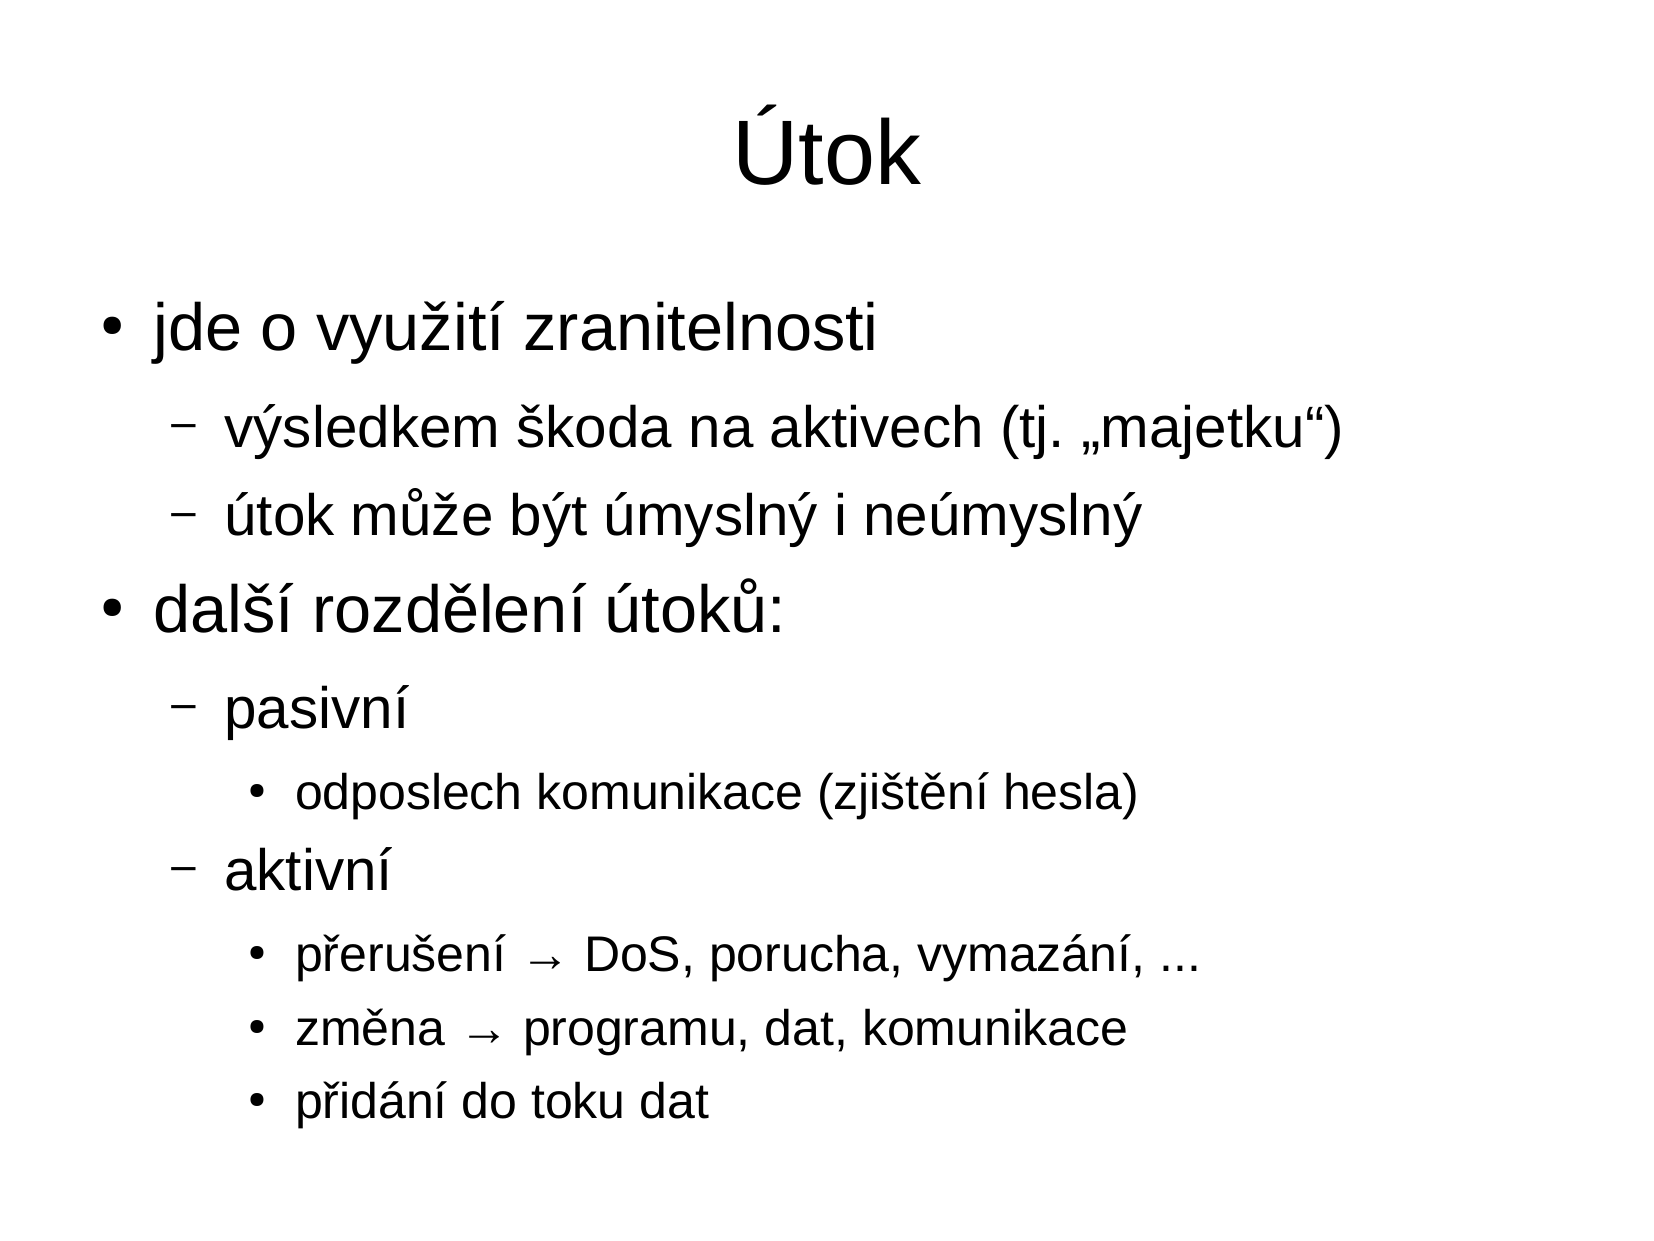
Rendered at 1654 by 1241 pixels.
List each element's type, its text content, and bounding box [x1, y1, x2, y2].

title Útok [82, 56, 1571, 250]
list jde o využití zranitelnosti výsledkem škoda na aktivech (tj. „majetku“) útok může být úmyslný i neúmyslný další rozdělení útoků: pasivní odposlech komunikace (zjištění hesla) aktivní přerušení → DoS, porucha, vymazání, ... změna → programu, dat, komunikace přidání do toku dat [82, 290, 1571, 1130]
